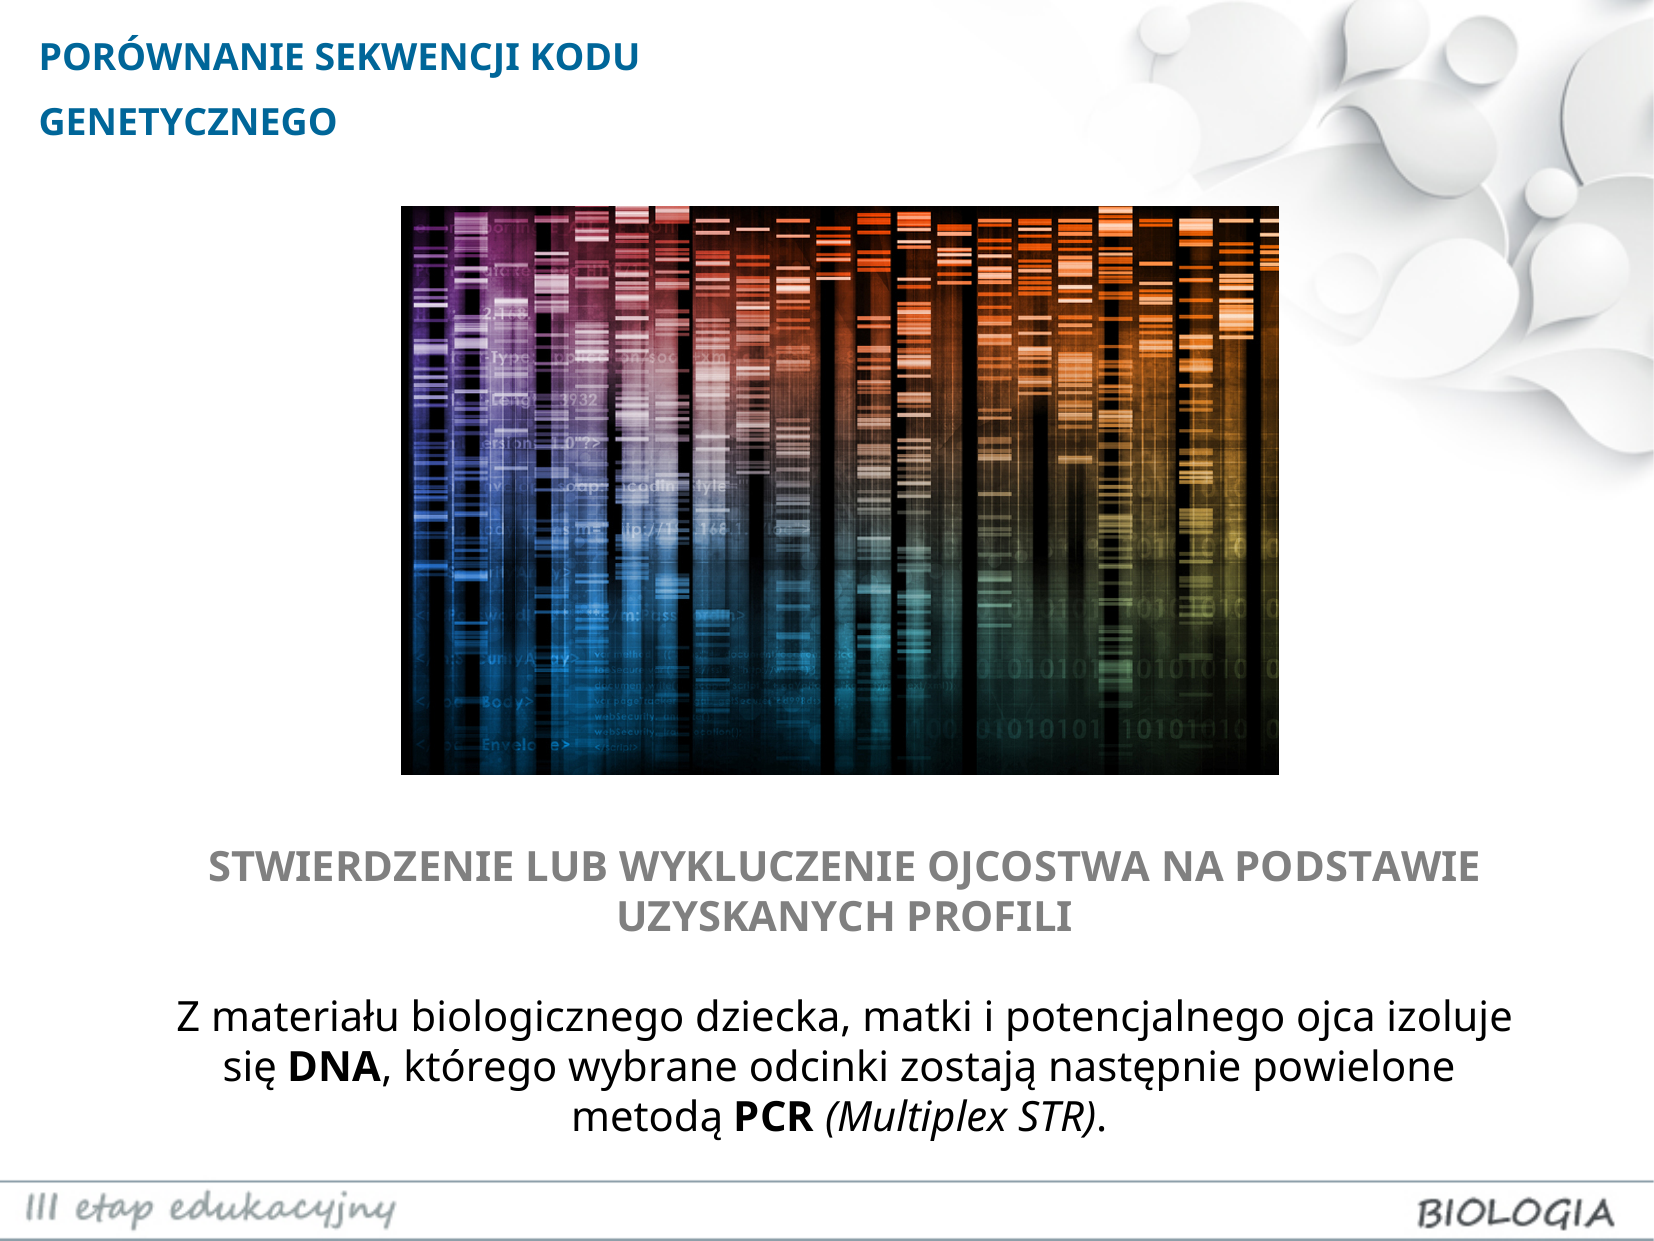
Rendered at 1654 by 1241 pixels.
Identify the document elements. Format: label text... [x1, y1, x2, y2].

text_box PORÓWNANIE SEKWENCJI KODU GENETYCZNEGO [23, 29, 1276, 152]
text_box STWIERDZENIE LUB WYKLUCZENIE OJCOSTWA NA PODSTAWIE UZYSKANYCH PROFILI Z materiału biologicznego dziecka, matki i potencjalnego ojca izoluje się DNA, którego wybrane odcinki zostają następnie powielone metodą PCR (Multiplex STR). [153, 832, 1536, 1164]
picture [0, 0, 1654, 1241]
